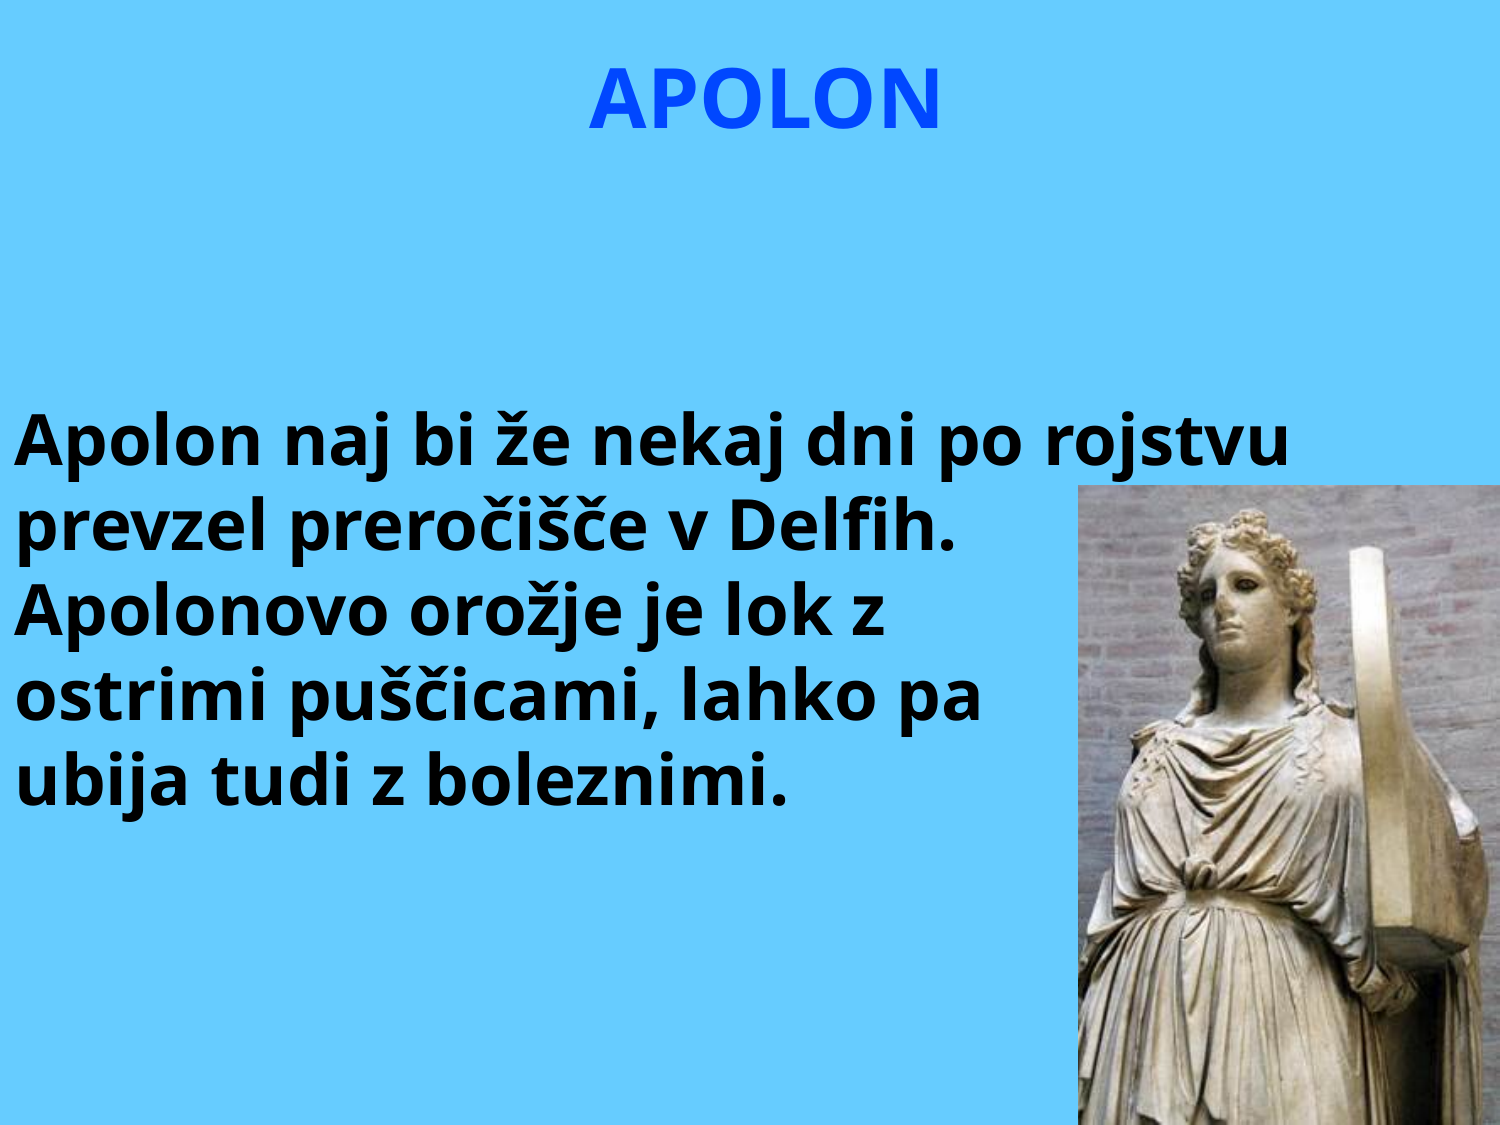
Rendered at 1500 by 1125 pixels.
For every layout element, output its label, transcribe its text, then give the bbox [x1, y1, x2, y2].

text_box APOLON [574, 37, 924, 154]
text_box Apolon naj bi že nekaj dni po rojstvu prevzel preročišče v Delfih. Apolonovo orožje je lok z ostrimi puščicami, lahko pa ubija tudi z boleznimi. [0, 387, 1472, 828]
picture [1078, 485, 1500, 1125]
